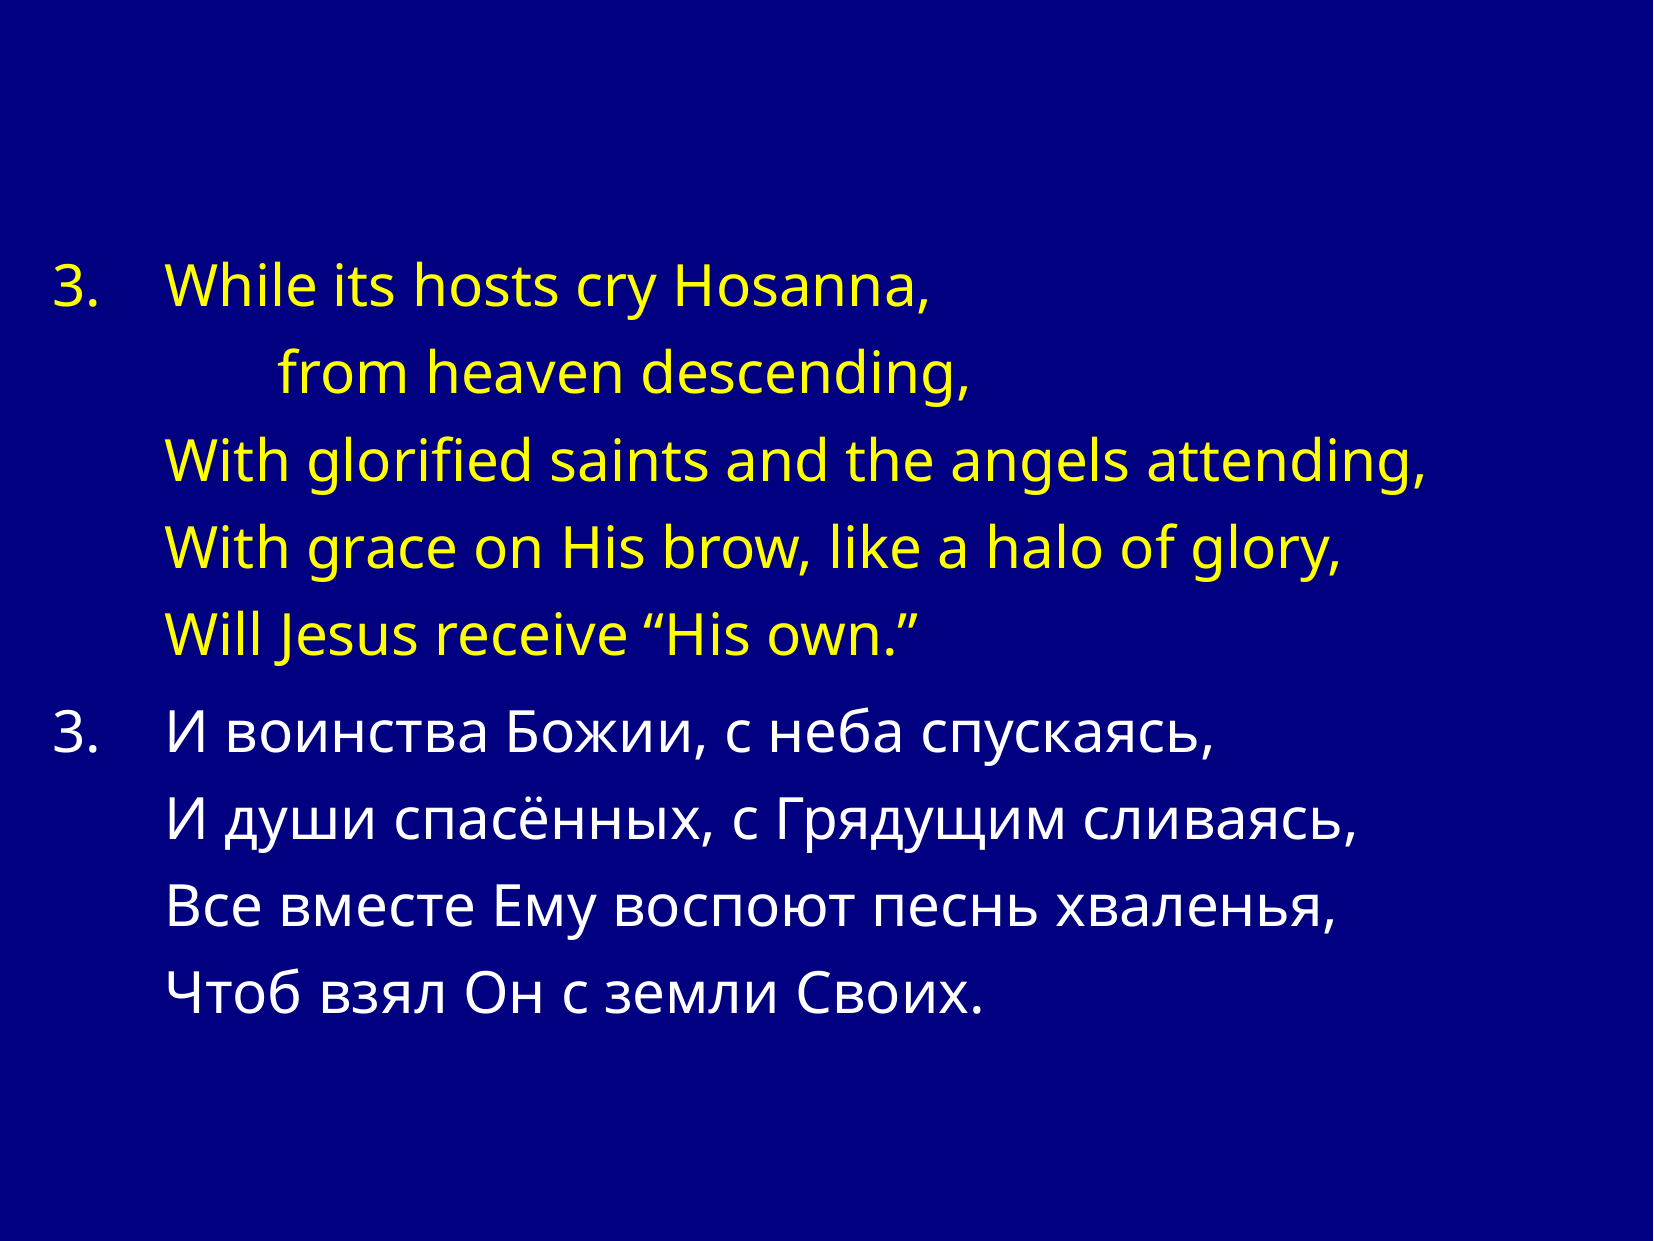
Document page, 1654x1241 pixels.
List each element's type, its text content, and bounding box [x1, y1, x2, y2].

text_box 3. И воинства Божии, с неба спускаясь, И души спасённых, с Грядущим сливаясь, Все вместе Ему воспоют песнь хваленья, Чтоб взял Он с земли Своих. [37, 675, 1653, 1163]
text_box 3. While its hosts cry Hosanna, from heaven descending, With glorified saints and the angels attending, With grace on His brow, like a halo of glory, Will Jesus receive “His own.” [37, 150, 1653, 638]
